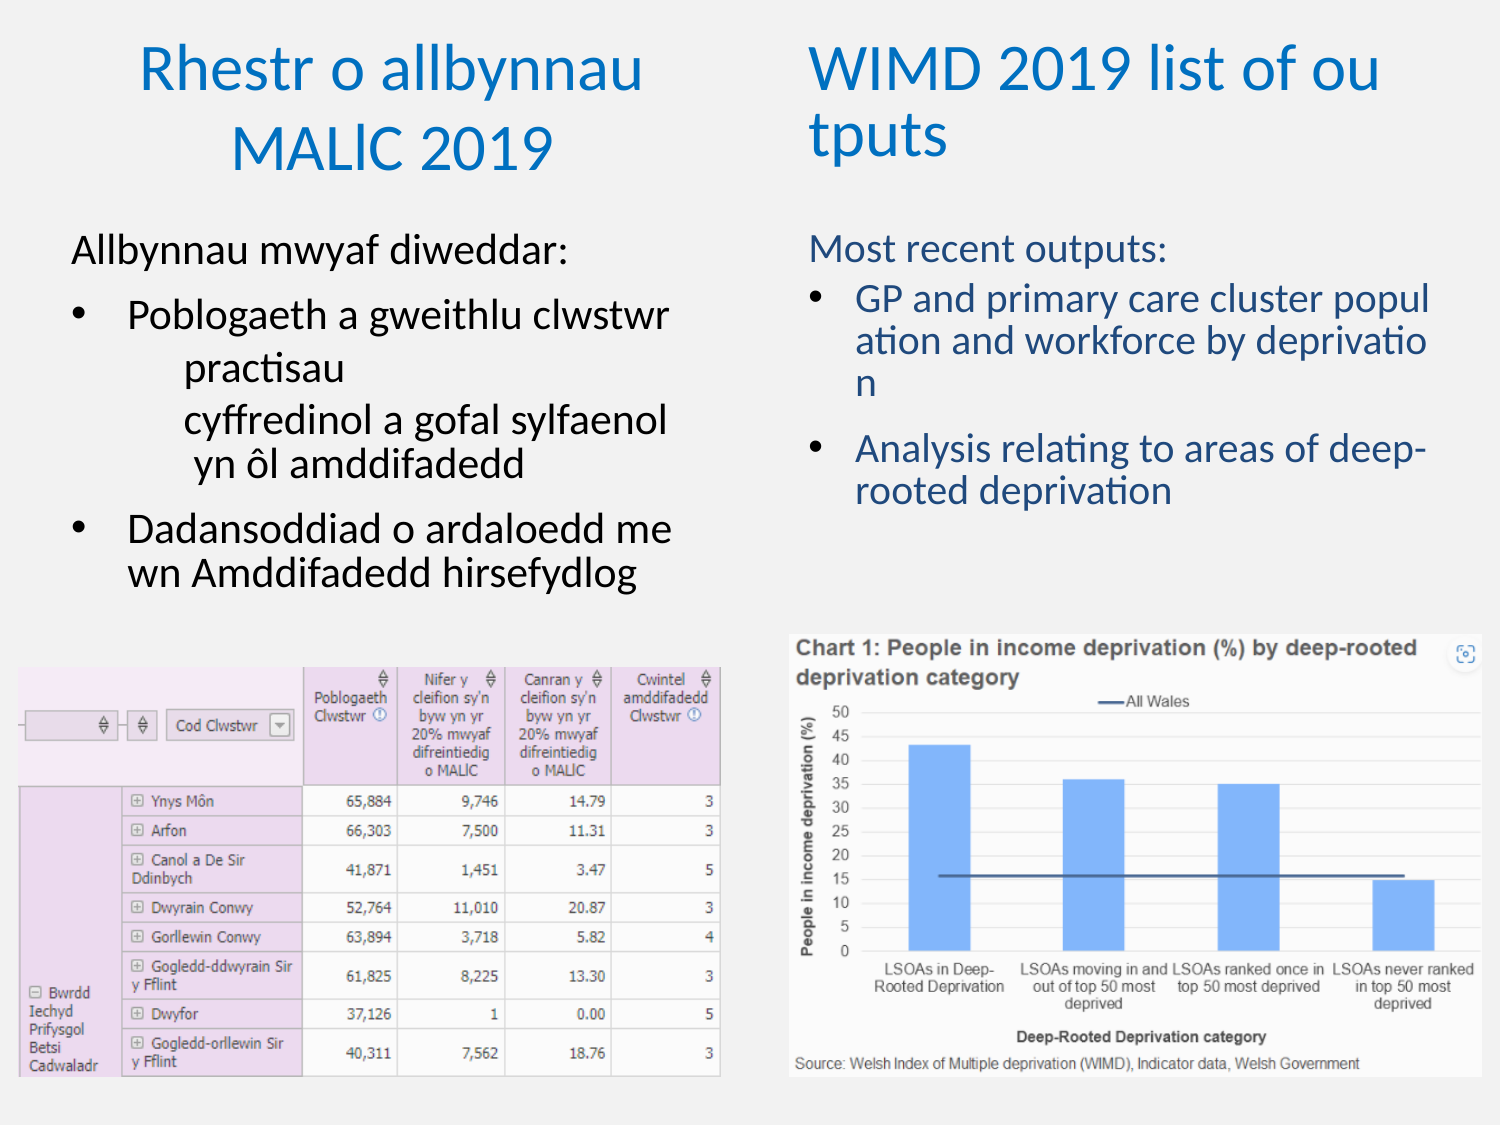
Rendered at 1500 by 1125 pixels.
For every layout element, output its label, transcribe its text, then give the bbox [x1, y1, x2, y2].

text_box Rhestr o allbynnau MALlC 2019 [41, 16, 743, 191]
picture [789, 634, 1482, 1077]
list Allbynnau mwyaf diweddar: Poblogaeth a gweithlu clwstwr practisau cyffredinol a gofal sylfaenol yn ôl amddifadedd Dadansoddiad o ardaloedd mewn Amddifadedd hirsefydlog [55, 213, 691, 668]
picture [18, 667, 721, 1077]
text_box WIMD 2019 list of outputs [793, 16, 1417, 111]
text_box Most recent outputs: GP and primary care cluster population and workforce by deprivation Analysis relating to areas of deep-rooted deprivation [793, 214, 1447, 532]
